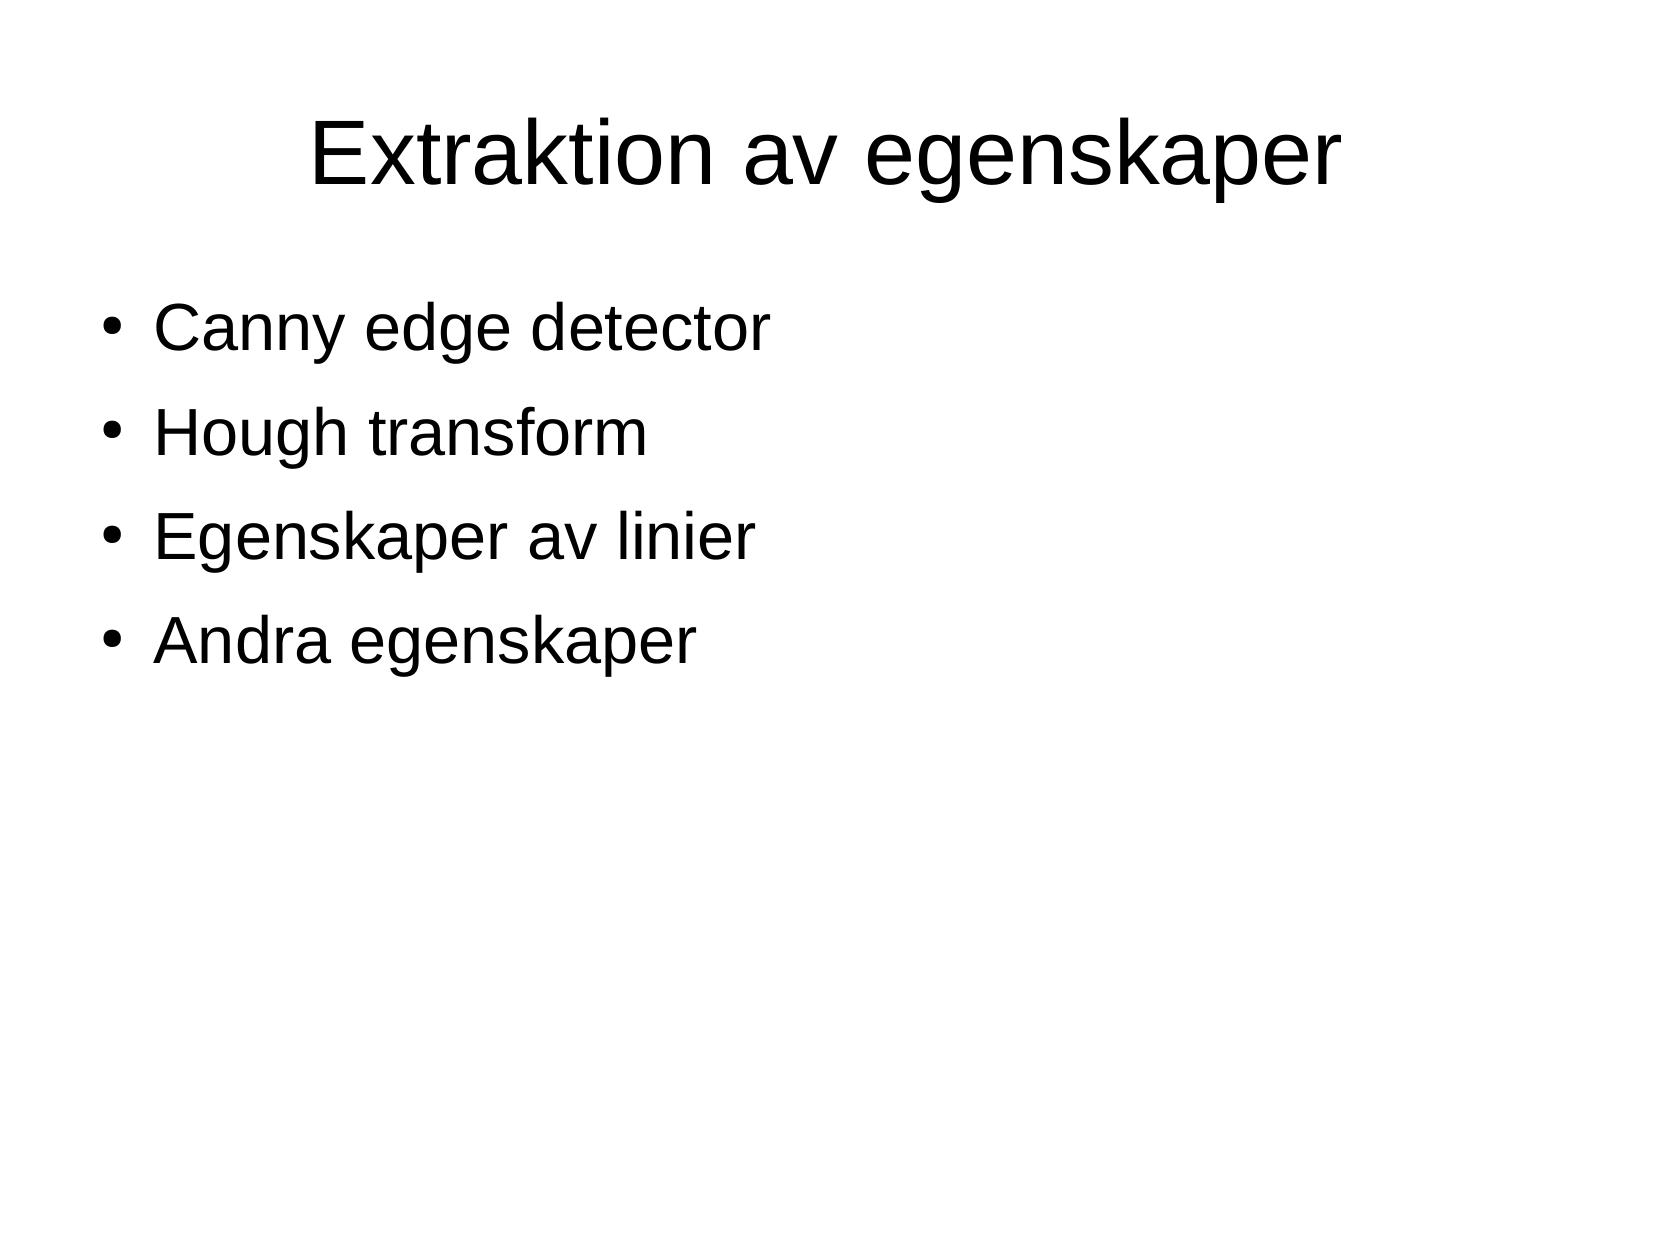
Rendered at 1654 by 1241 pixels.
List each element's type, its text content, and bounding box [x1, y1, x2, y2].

list Canny edge detector Hough transform Egenskaper av linier Andra egenskaper [82, 290, 1571, 1010]
title Extraktion av egenskaper [82, 49, 1571, 257]
